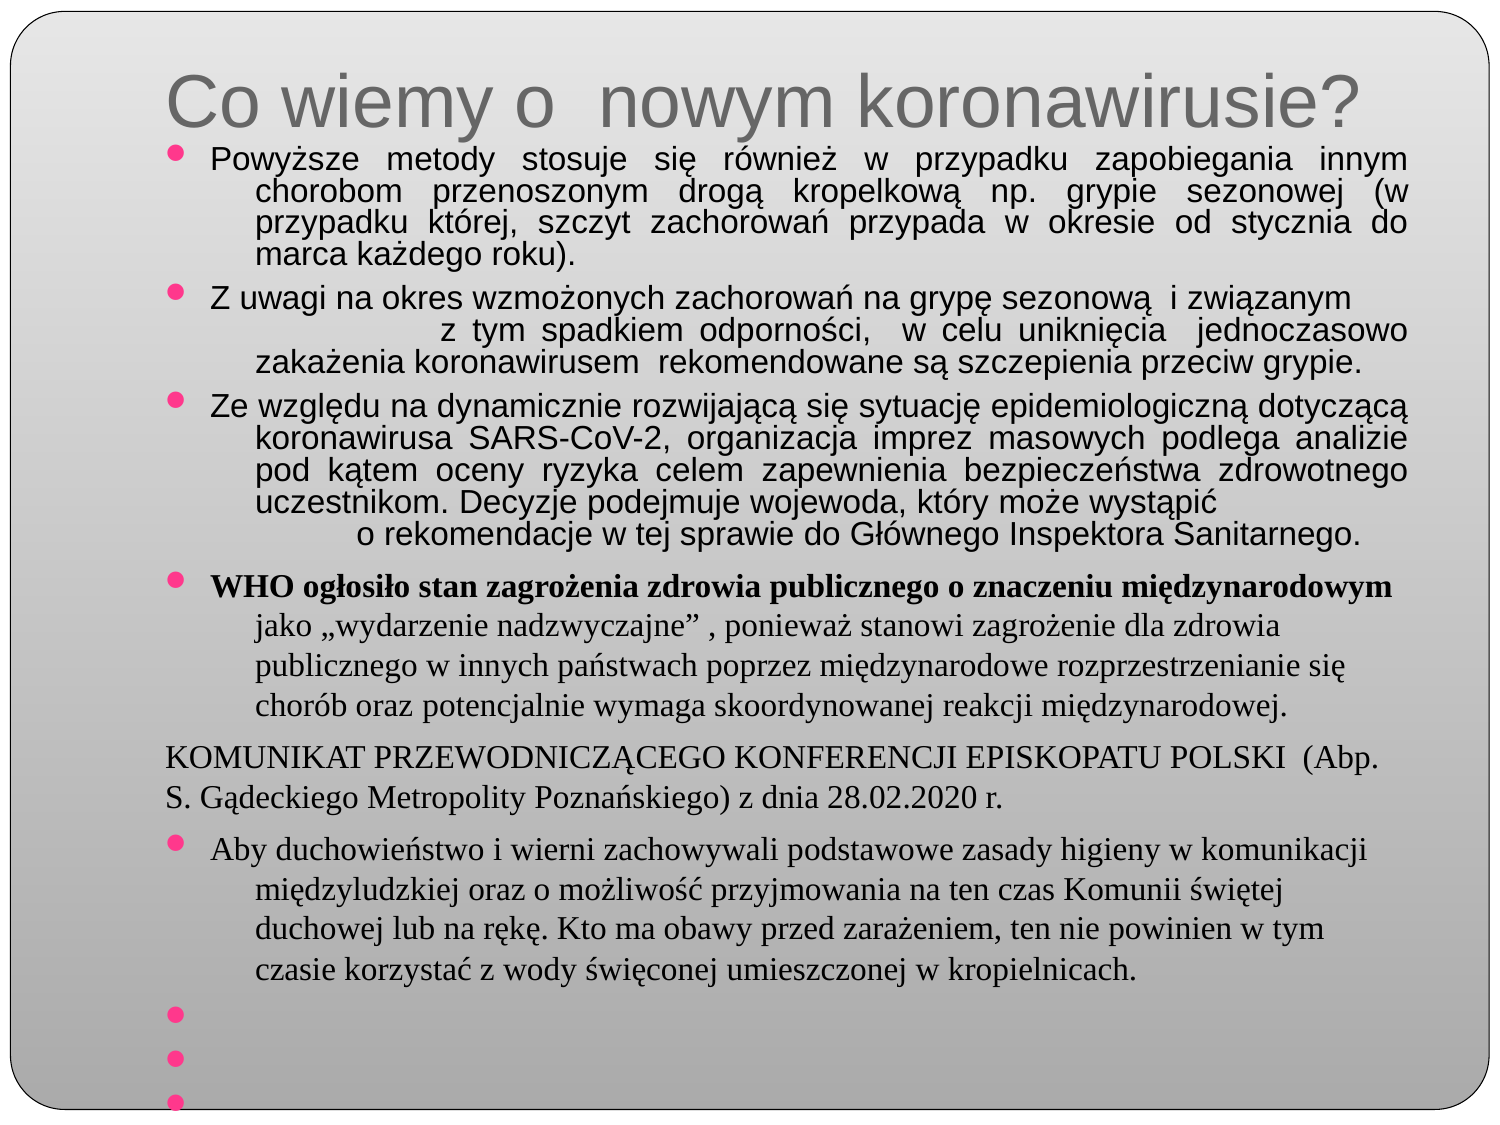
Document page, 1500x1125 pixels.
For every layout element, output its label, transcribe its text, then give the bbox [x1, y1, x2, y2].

title Co wiemy o nowym koronawirusie? [150, 45, 1426, 137]
list Powyższe metody stosuje się również w przypadku zapobiegania innym chorobom przenoszonym drogą kropelkową np. grypie sezonowej (w przypadku której, szczyt zachorowań przypada w okresie od stycznia do marca każdego roku). Z uwagi na okres wzmożonych zachorowań na grypę sezonową i związanym z tym spadkiem odporności, w celu uniknięcia jednoczasowo zakażenia koronawirusem rekomendowane są szczepienia przeciw grypie. Ze względu na dynamicznie rozwijającą się sytuację epidemiologiczną dotyczącą koronawirusa SARS-CoV-2, organizacja imprez masowych podlega analizie pod kątem oceny ryzyka celem zapewnienia bezpieczeństwa zdrowotnego uczestnikom. Decyzje podejmuje wojewoda, który może wystąpić o rekomendacje w tej sprawie do Głównego Inspektora Sanitarnego. WHO ogłosiło stan zagrożenia zdrowia publicznego o znaczeniu międzynarodowym jako „wydarzenie nadzwyczajne” , ponieważ stanowi zagrożenie dla zdrowia publicznego w innych państwach poprzez międzynarodowe rozprzestrzenianie się chorób oraz potencjalnie wymaga skoordynowanej reakcji międzynarodowej. KOMUNIKAT PRZEWODNICZĄCEGO KONFERENCJI EPISKOPATU POLSKI (Abp. S. Gądeckiego Metropolity Poznańskiego) z dnia 28.02.2020 r. Aby duchowieństwo i wierni zachowywali podstawowe zasady higieny w komunikacji międzyludzkiej oraz o możliwość przyjmowania na ten czas Komunii świętej duchowej lub na rękę. Kto ma obawy przed zarażeniem, ten nie powinien w tym czasie korzystać z wody święconej umieszczonej w kropielnicach. [150, 137, 1426, 1012]
